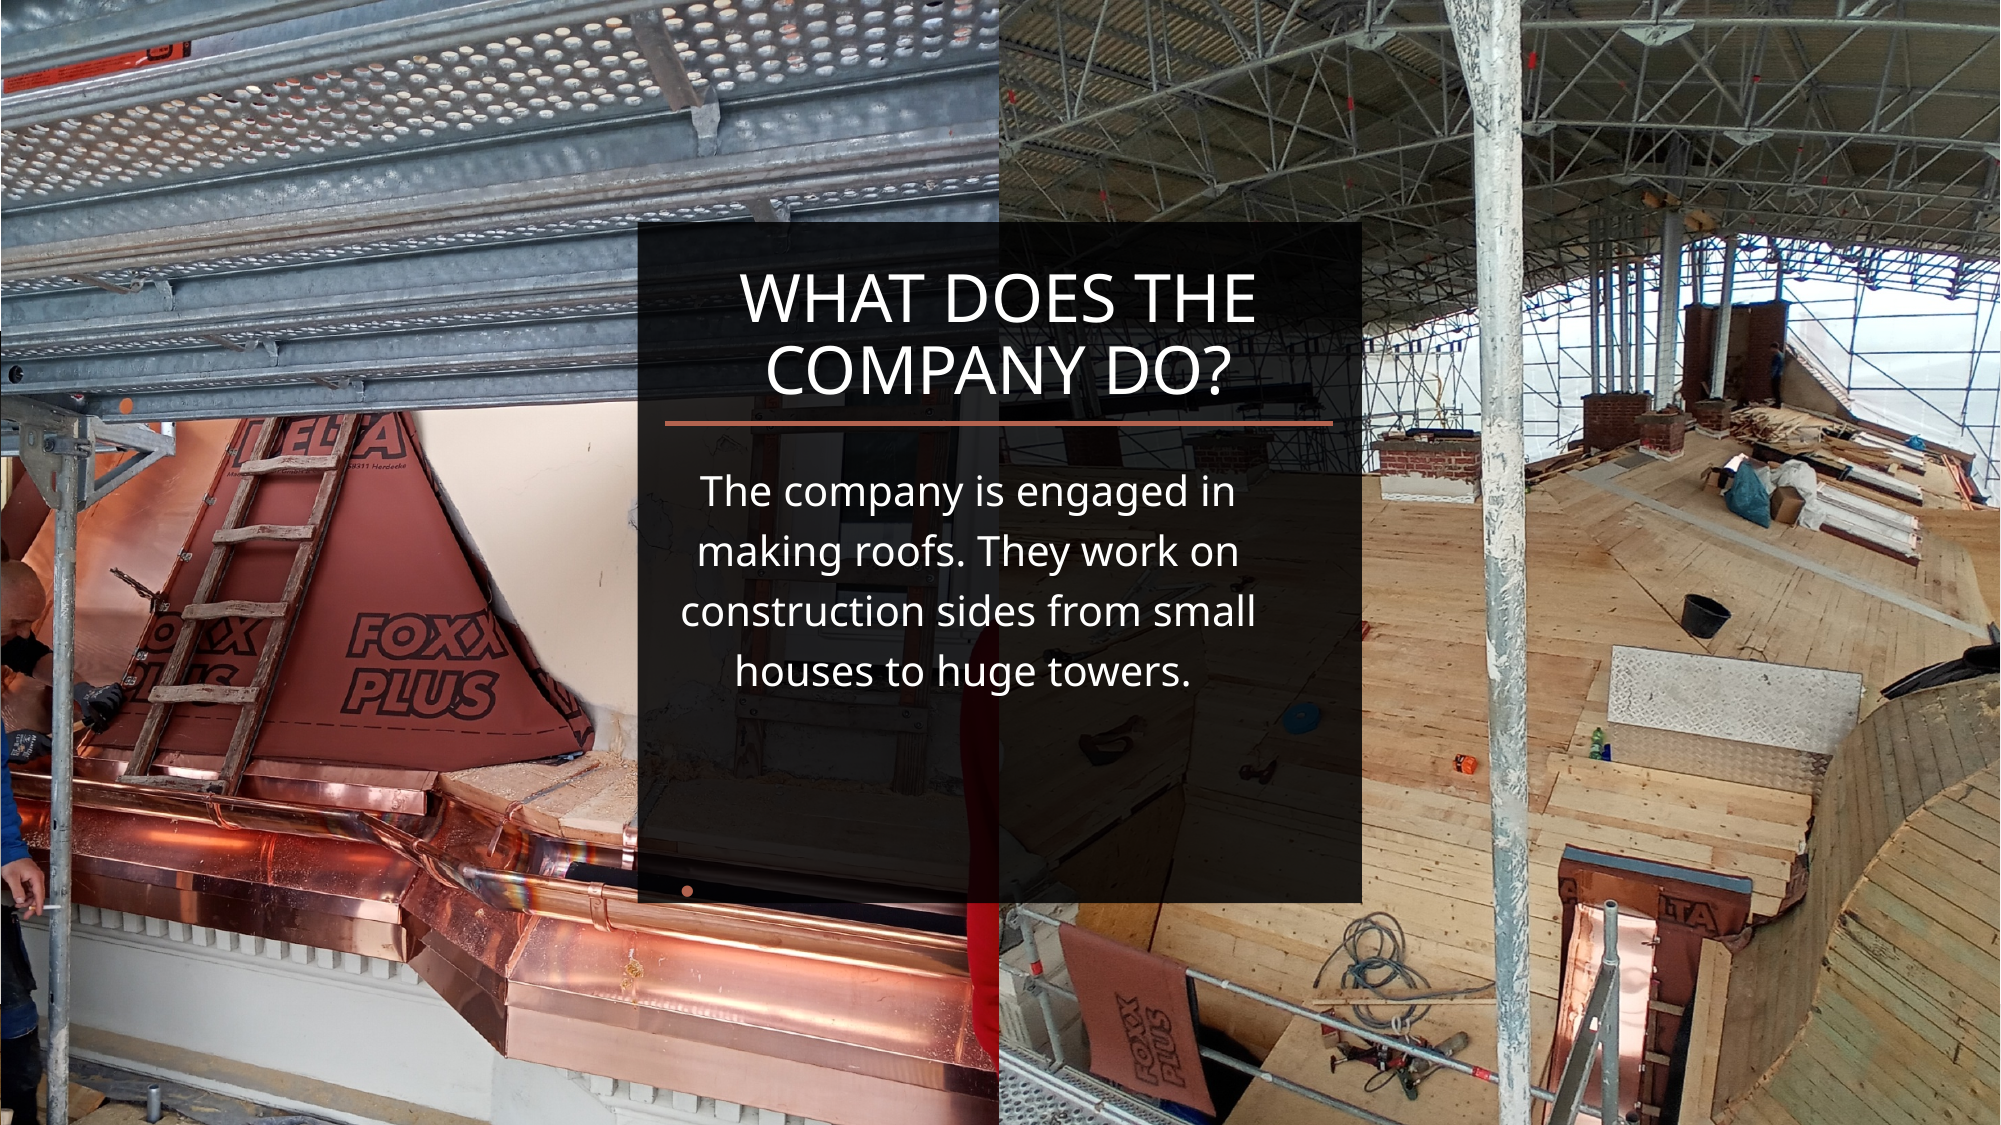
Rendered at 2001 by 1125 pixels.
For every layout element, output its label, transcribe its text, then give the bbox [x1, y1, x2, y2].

title What does the company do? [664, 251, 1333, 424]
text_box [638, 222, 1362, 903]
list The company is engaged in making roofs. They work on construction sides from small houses to huge towers. [664, 446, 1333, 876]
picture [0, 0, 2000, 1125]
